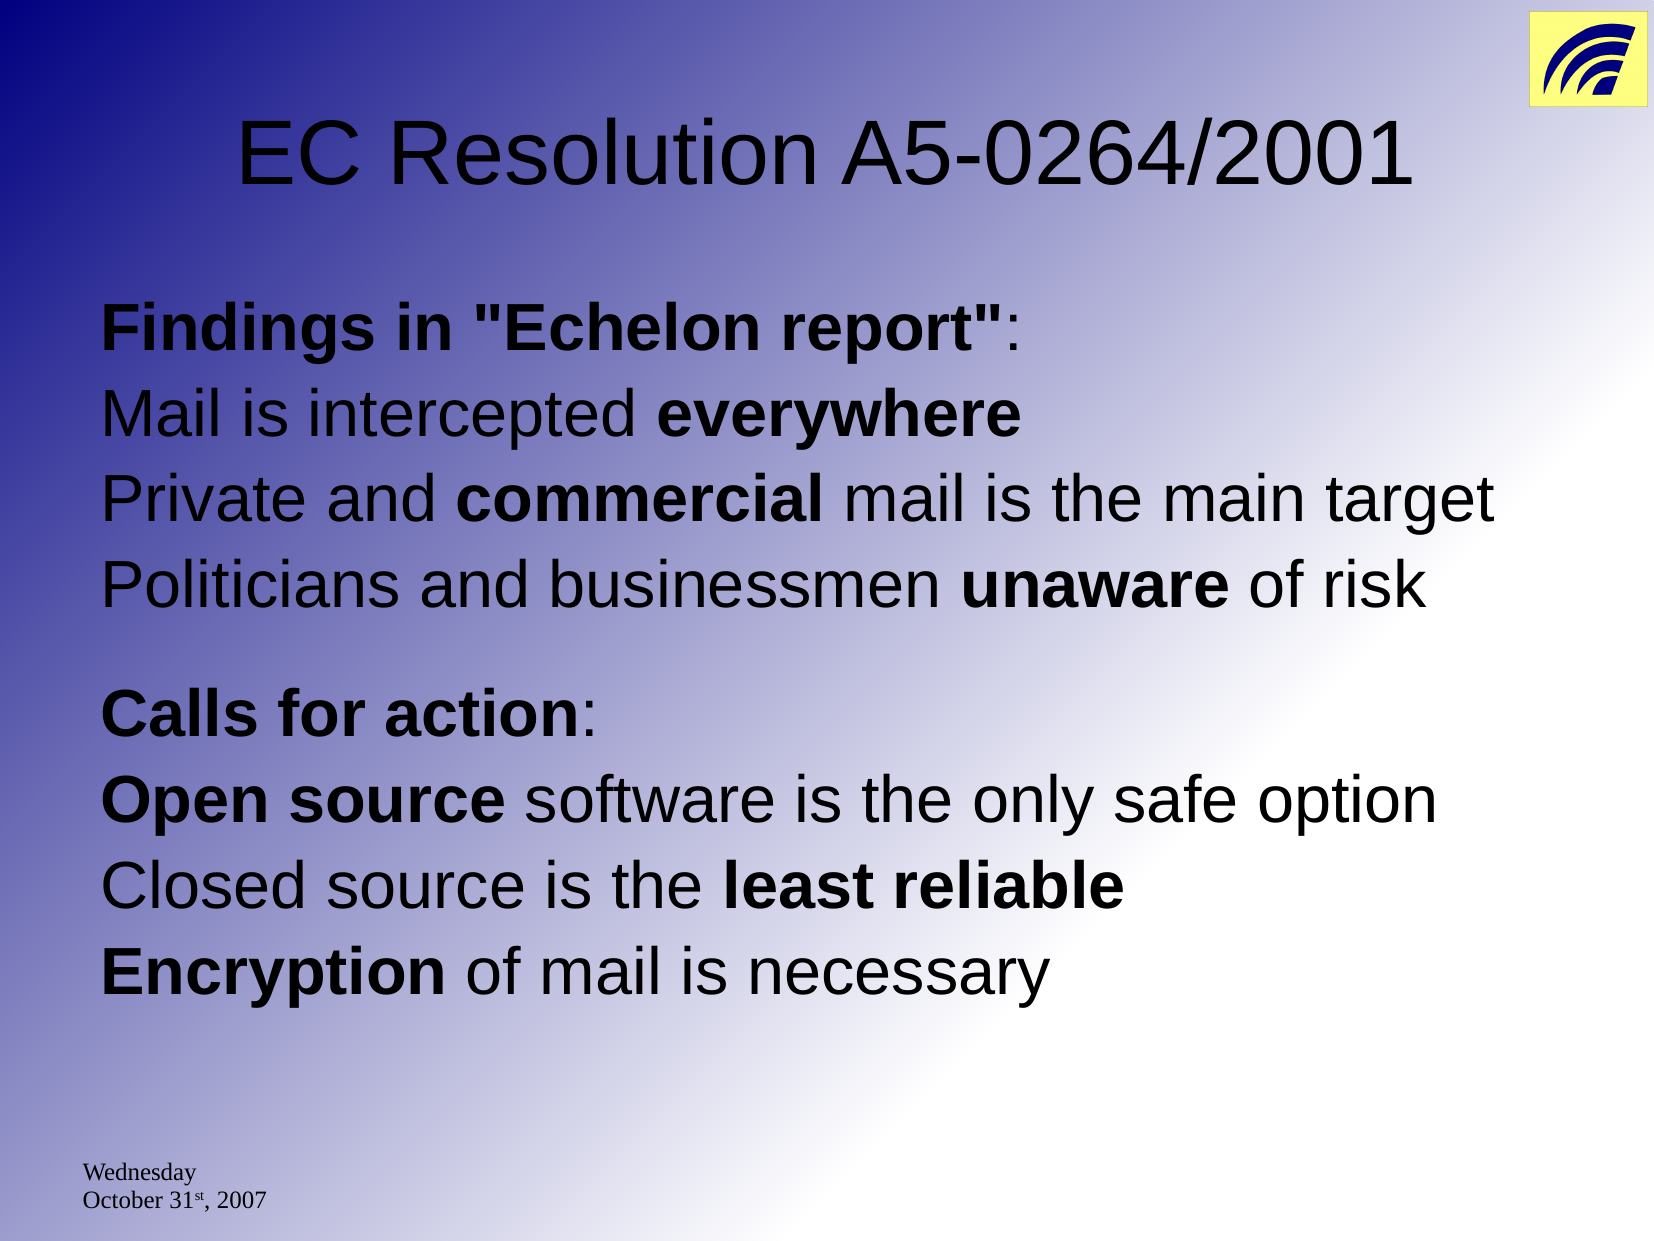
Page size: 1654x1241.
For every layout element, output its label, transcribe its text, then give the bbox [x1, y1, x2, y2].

picture [1529, 11, 1648, 107]
list Findings in "Echelon report": Mail is intercepted everywhere Private and commercial mail is the main target Politicians and businessmen unaware of risk Calls for action: Open source software is the only safe option Closed source is the least reliable Encryption of mail is necessary [82, 290, 1571, 1094]
title EC Resolution A5-0264/2001 [82, 56, 1571, 250]
